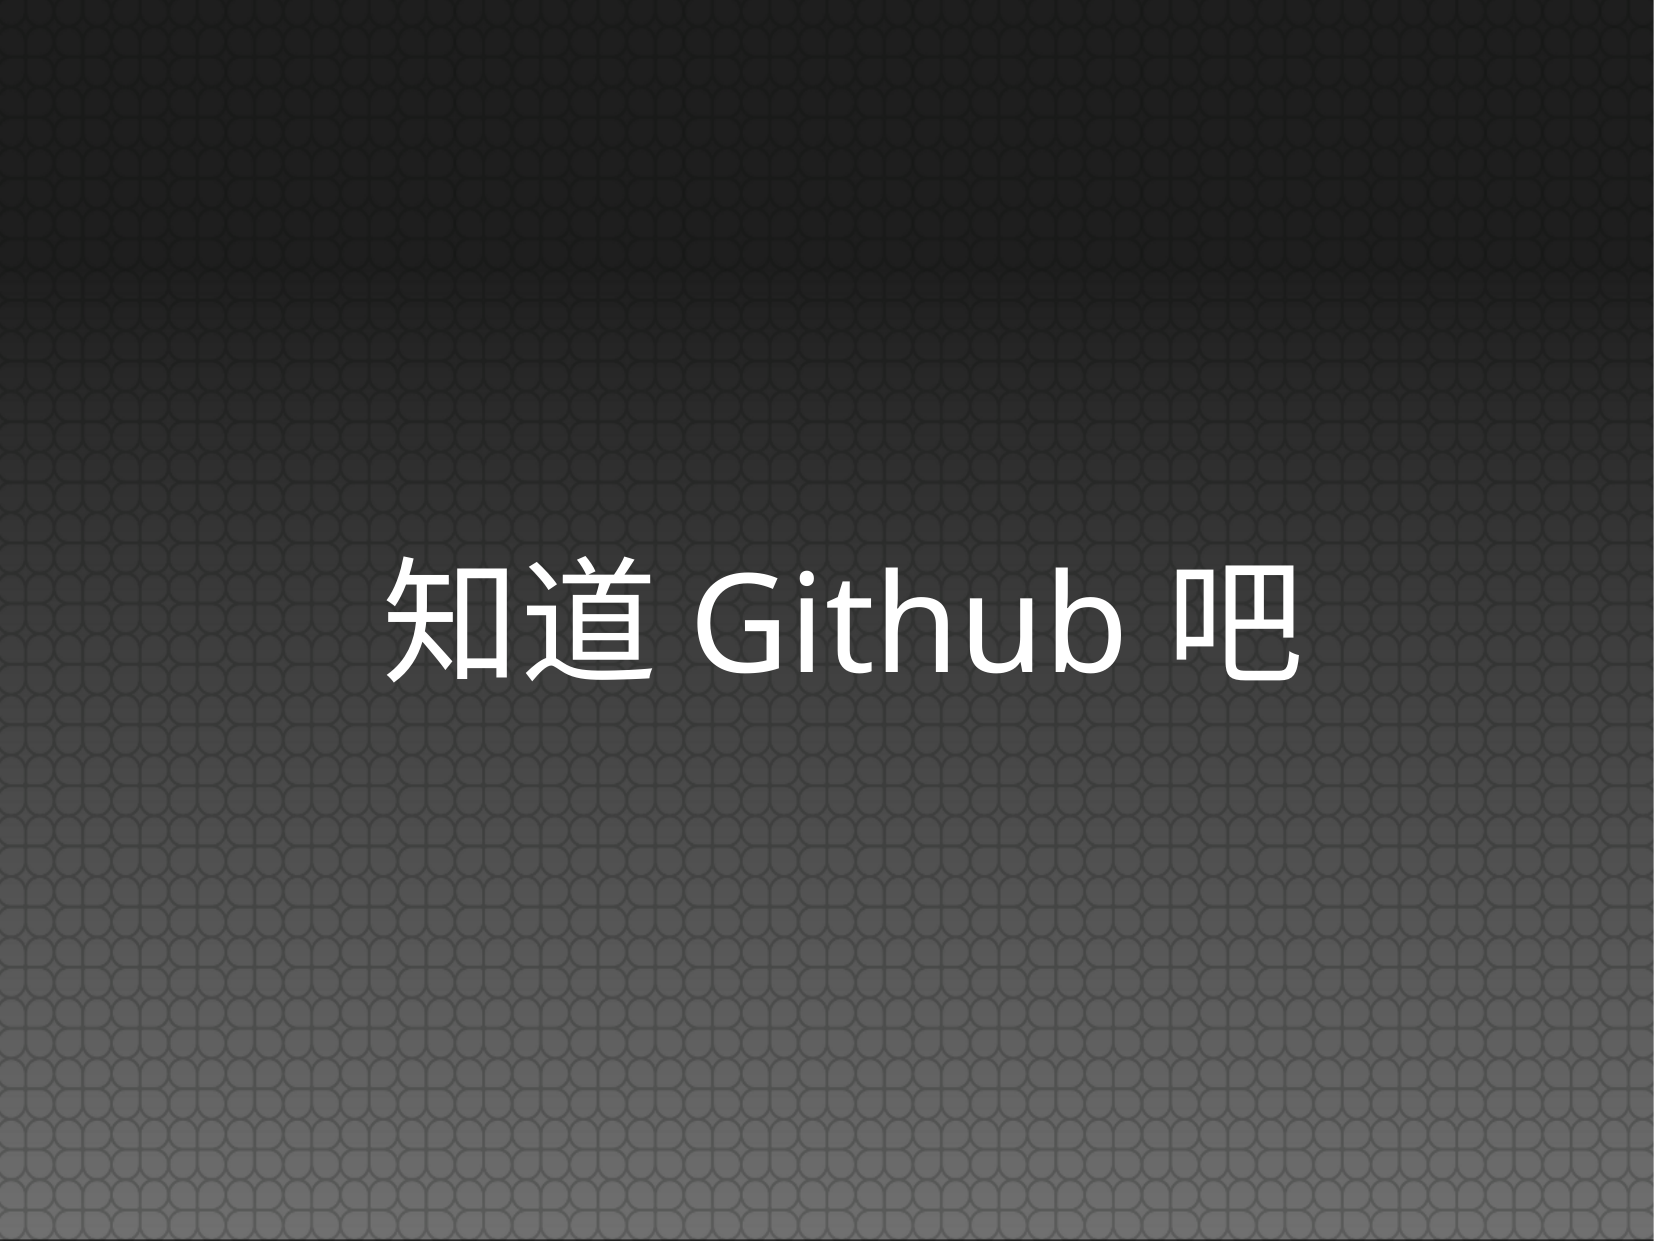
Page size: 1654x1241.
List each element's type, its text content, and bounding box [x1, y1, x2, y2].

title 知道Github吧 [75, 479, 1564, 759]
picture [0, 0, 1654, 1241]
